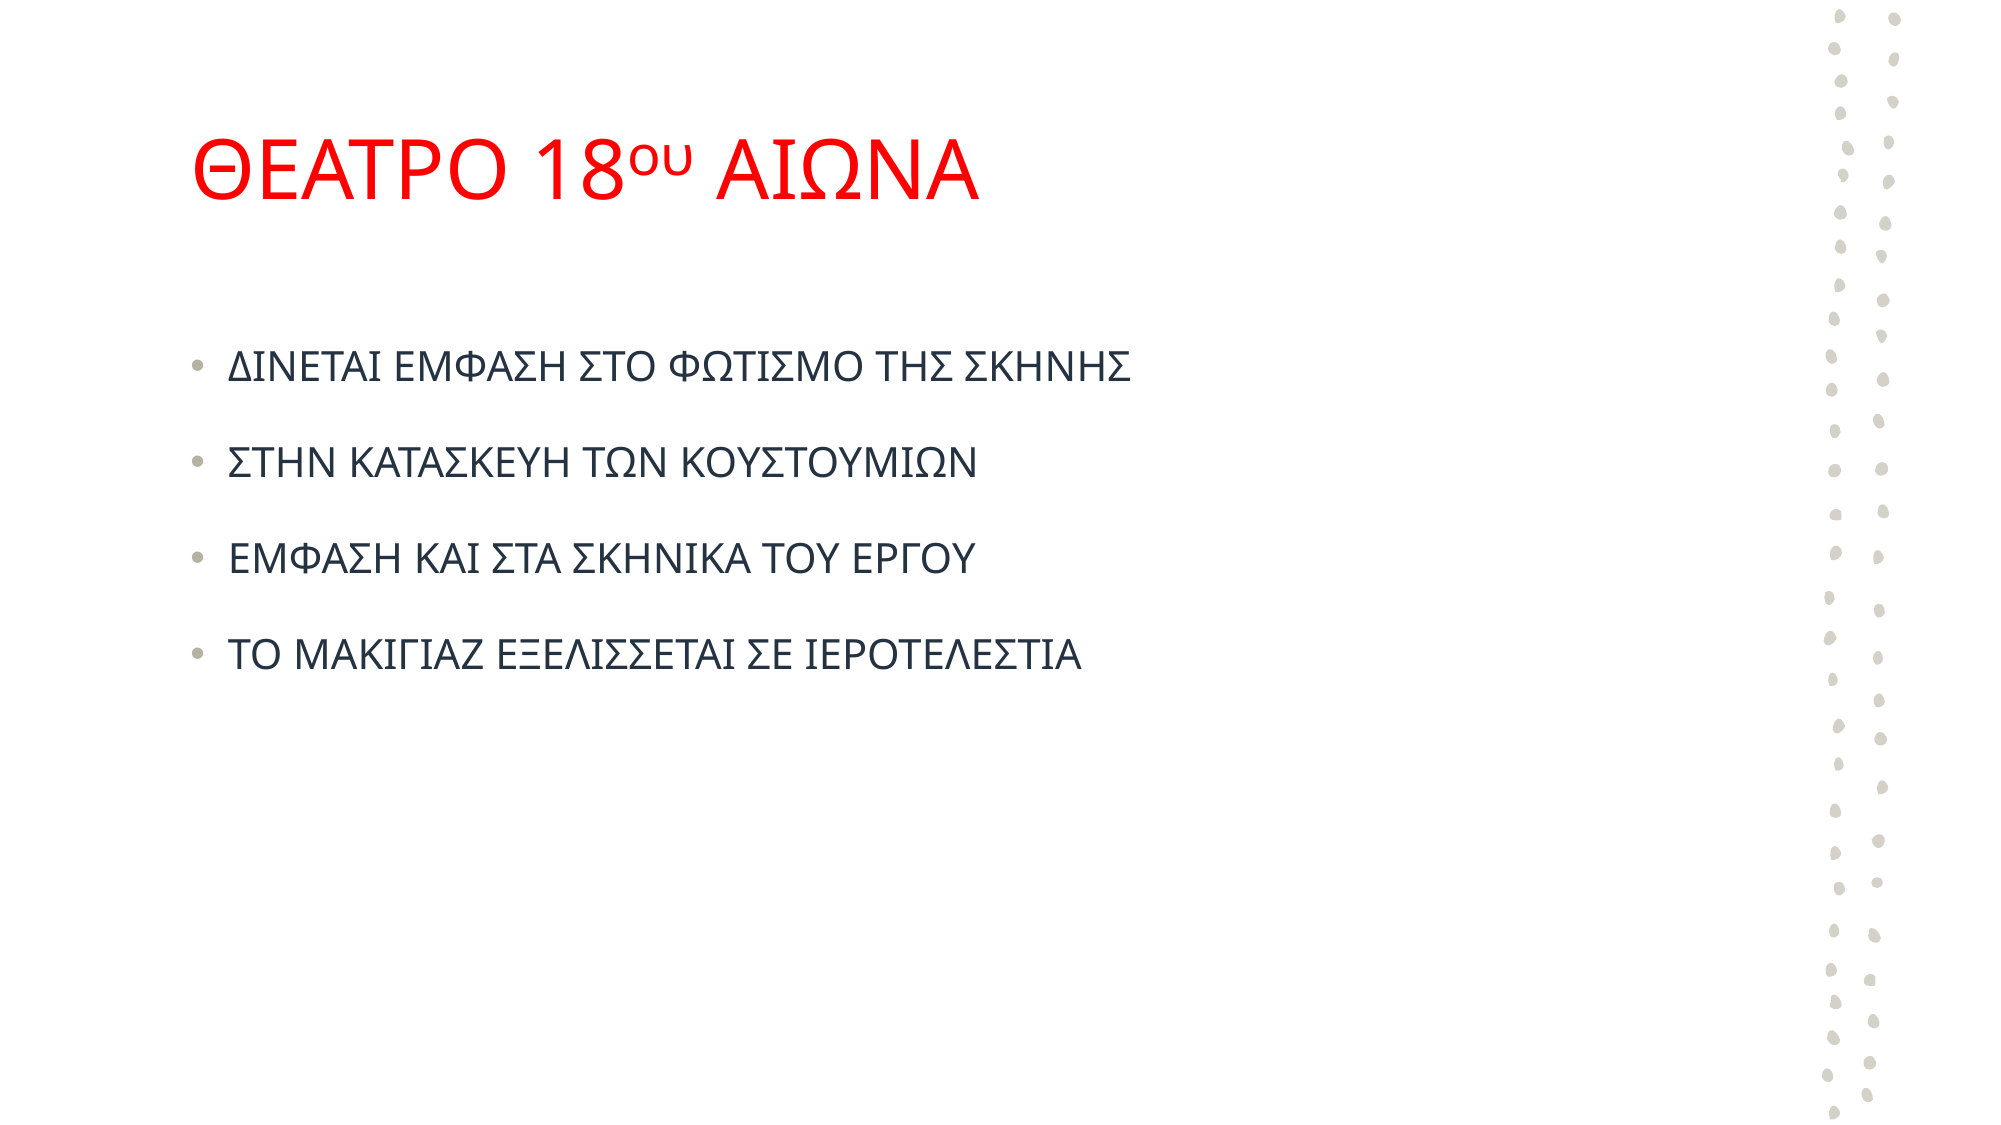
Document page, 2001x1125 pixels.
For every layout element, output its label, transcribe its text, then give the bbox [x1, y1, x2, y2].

title ΘΕΑΤΡΟ 18ου ΑΙΩΝΑ [175, 82, 1027, 251]
list ΔΙΝΕΤΑΙ ΕΜΦΑΣΗ ΣΤΟ ΦΩΤΙΣΜΟ ΤΗΣ ΣΚΗΝΗΣ ΣΤΗΝ ΚΑΤΑΣΚΕΥΗ ΤΩΝ ΚΟΥΣΤΟΥΜΙΩΝ ΕΜΦΑΣΗ ΚΑΙ ΣΤΑ ΣΚΗΝΙΚΑ ΤΟΥ ΕΡΓΟΥ ΤΟ ΜΑΚΙΓΙΑΖ ΕΞΕΛΙΣΣΕΤΑΙ ΣΕ ΙΕΡΟΤΕΛΕΣΤΙΑ [175, 307, 1756, 778]
